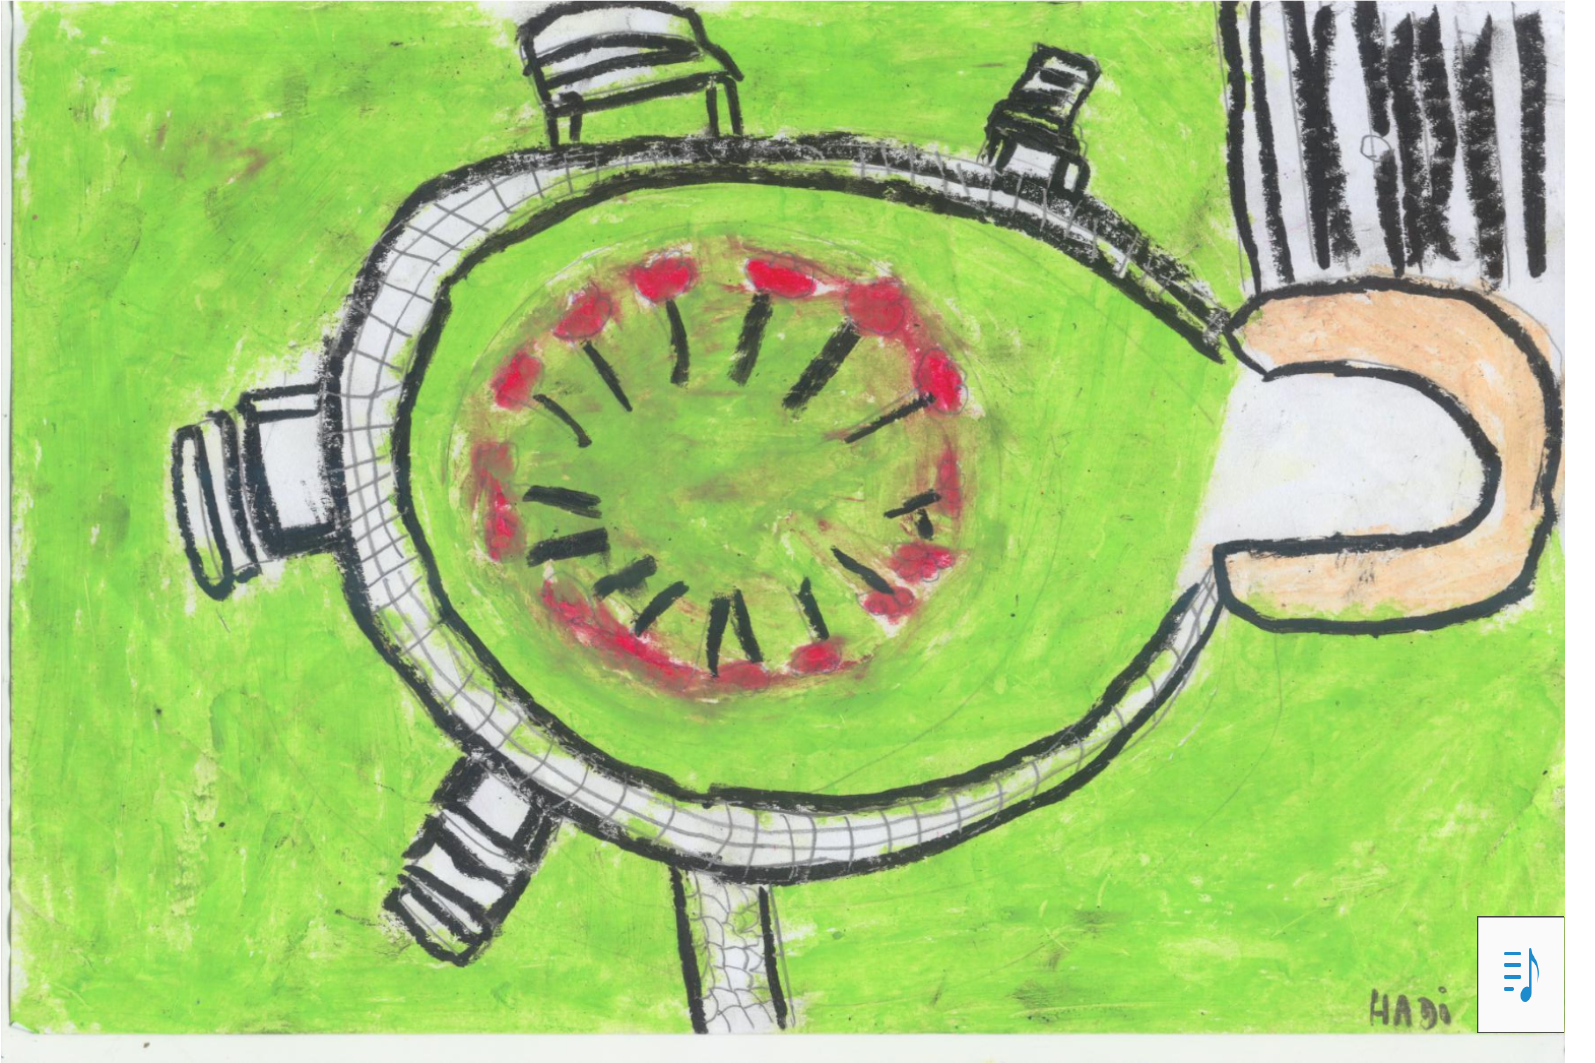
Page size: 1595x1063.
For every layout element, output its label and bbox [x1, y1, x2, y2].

picture [0, 0, 1565, 1063]
text_box [1476, 915, 1565, 1034]
